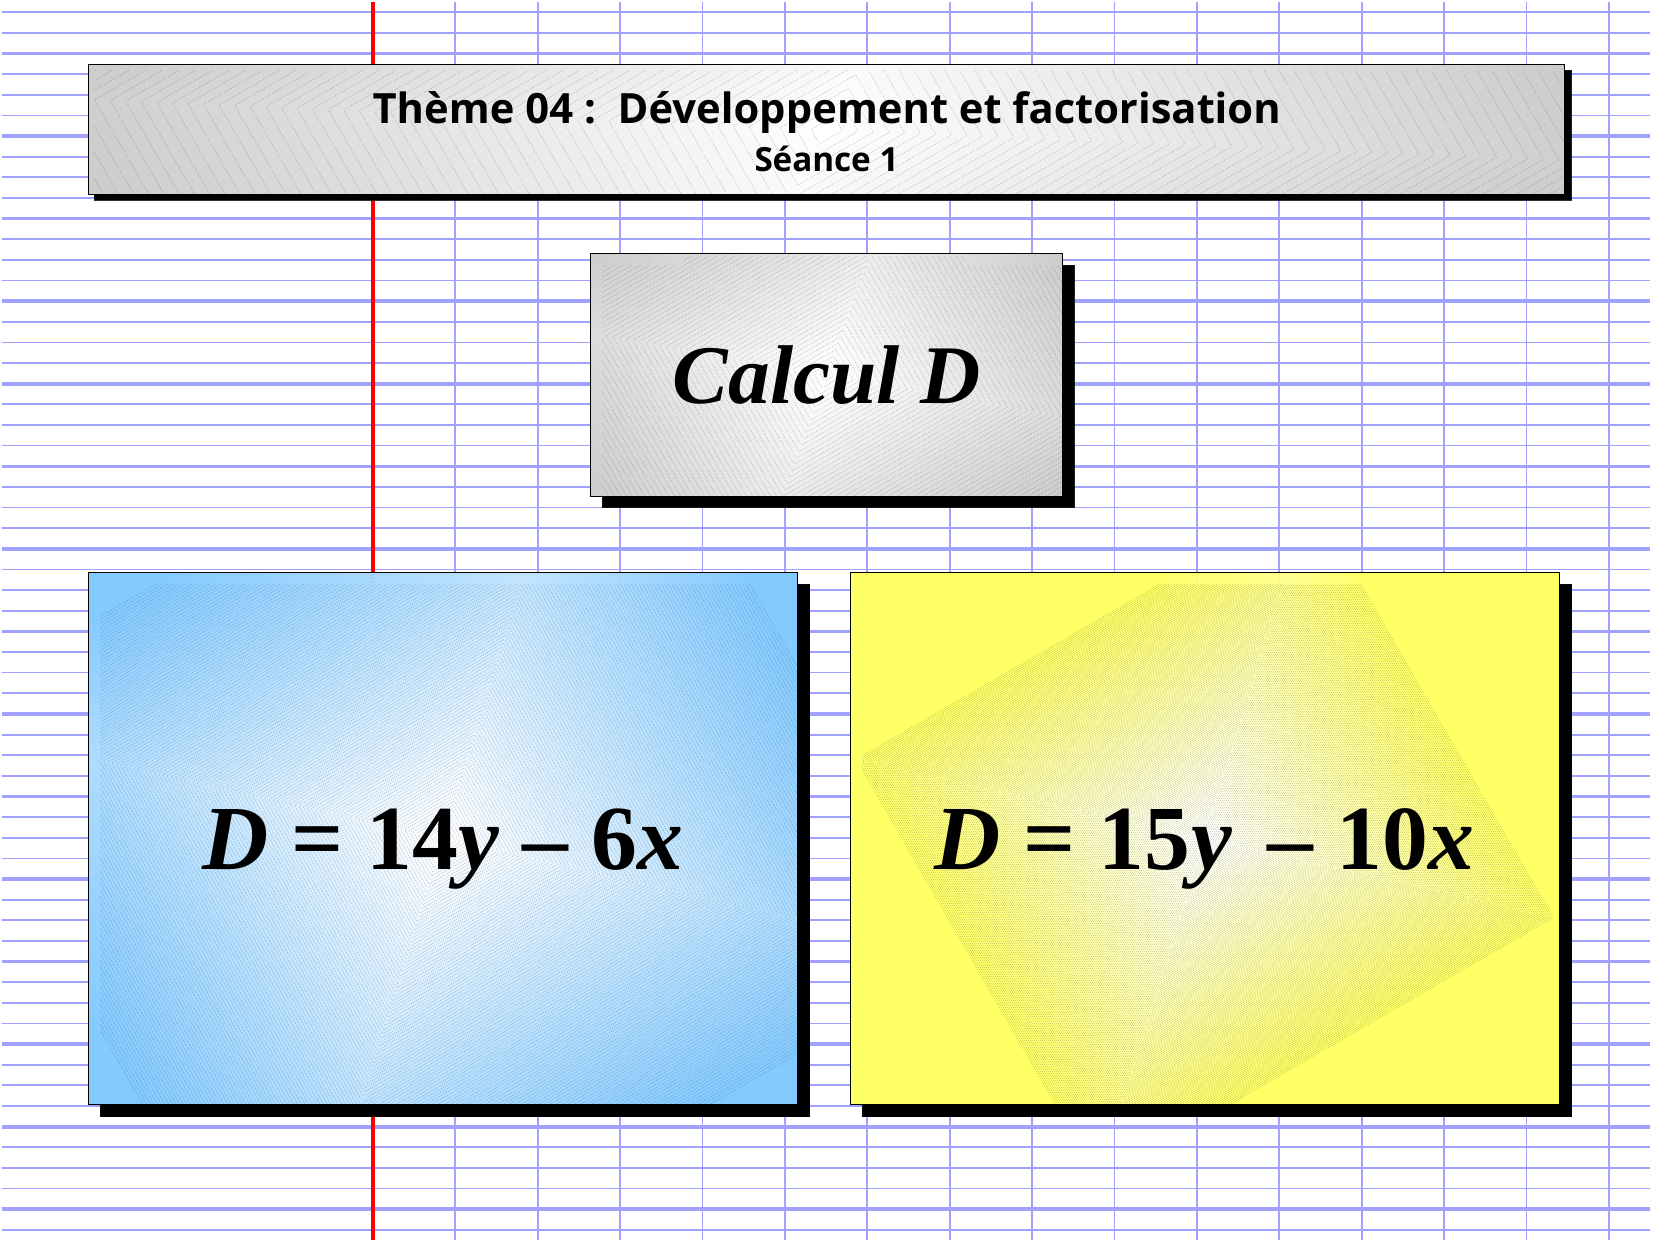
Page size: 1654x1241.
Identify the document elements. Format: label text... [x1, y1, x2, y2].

text_box Calcul D [590, 253, 1063, 497]
picture [0, 0, 1654, 1241]
text_box D = 14y – 6x [88, 572, 798, 1105]
text_box D = 15y – 10x [850, 572, 1560, 1105]
text_box Thème 04 : Développement et factorisation Séance 1 [88, 64, 1565, 195]
